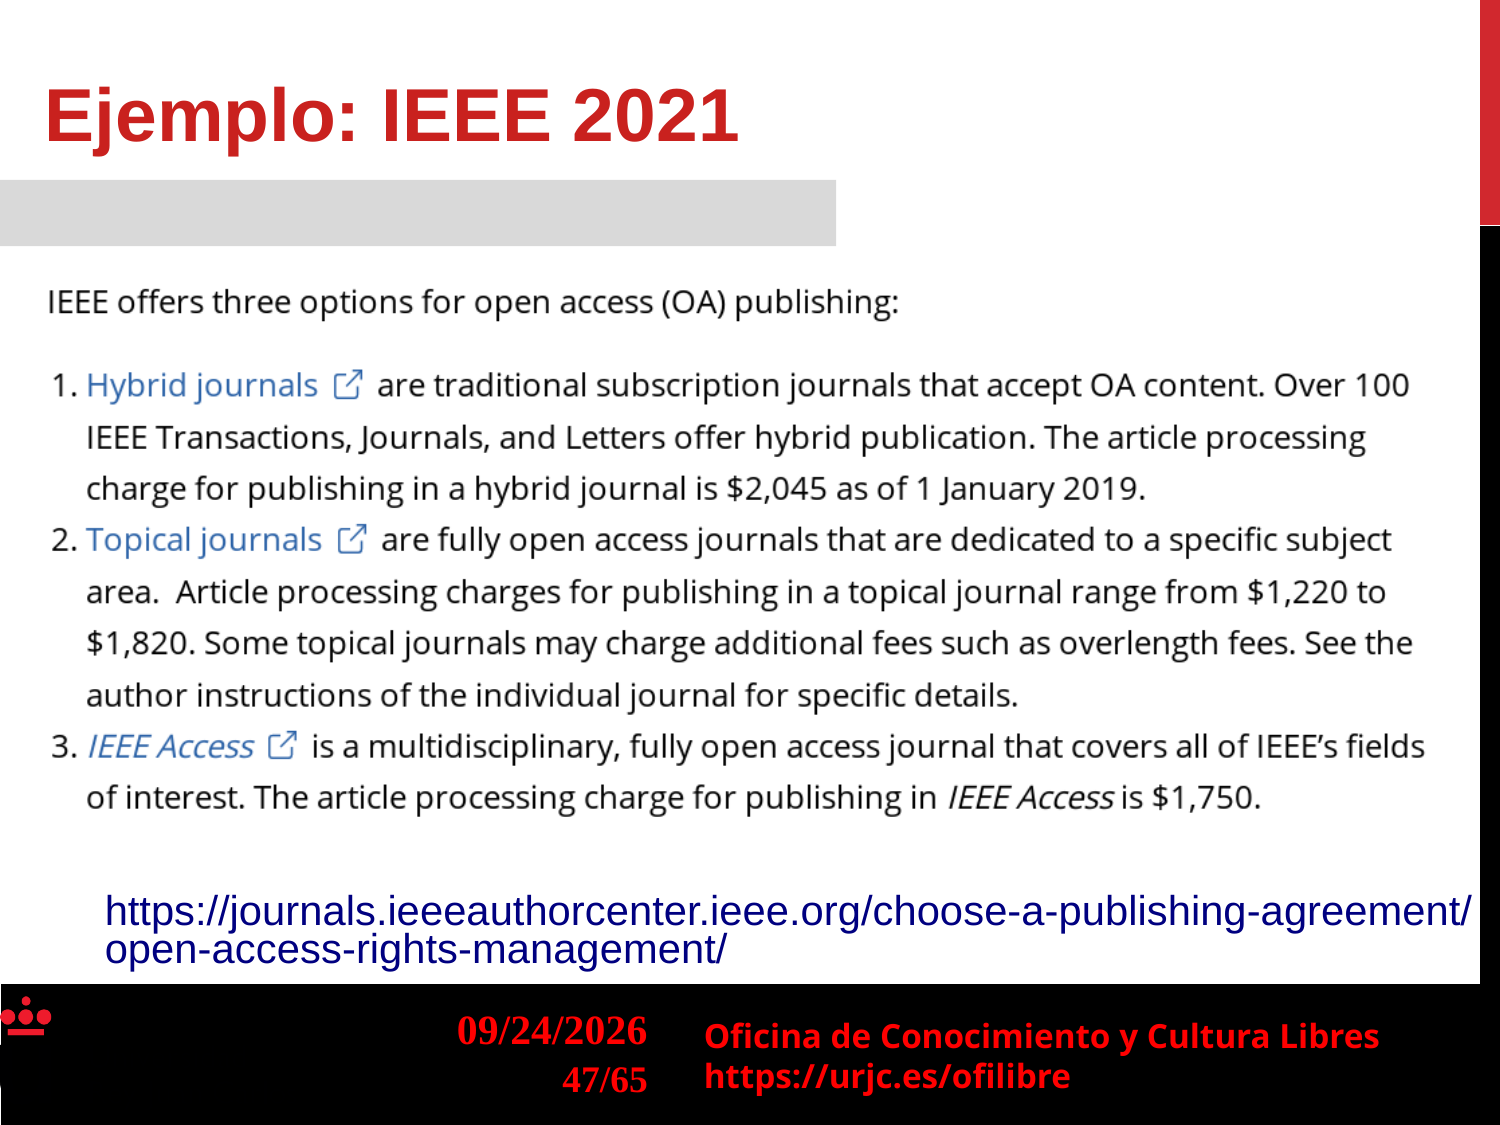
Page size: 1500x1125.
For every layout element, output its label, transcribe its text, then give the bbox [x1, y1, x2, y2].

text_box Ejemplo: IEEE 2021 [30, 66, 1036, 249]
picture [31, 269, 1444, 826]
text_box https://journals.ieeeauthorcenter.ieee.org/choose-a-publishing-agreement/open-access-rights-management/ [90, 880, 1493, 947]
text_box [45, 722, 1471, 841]
title [75, 15, 1425, 172]
